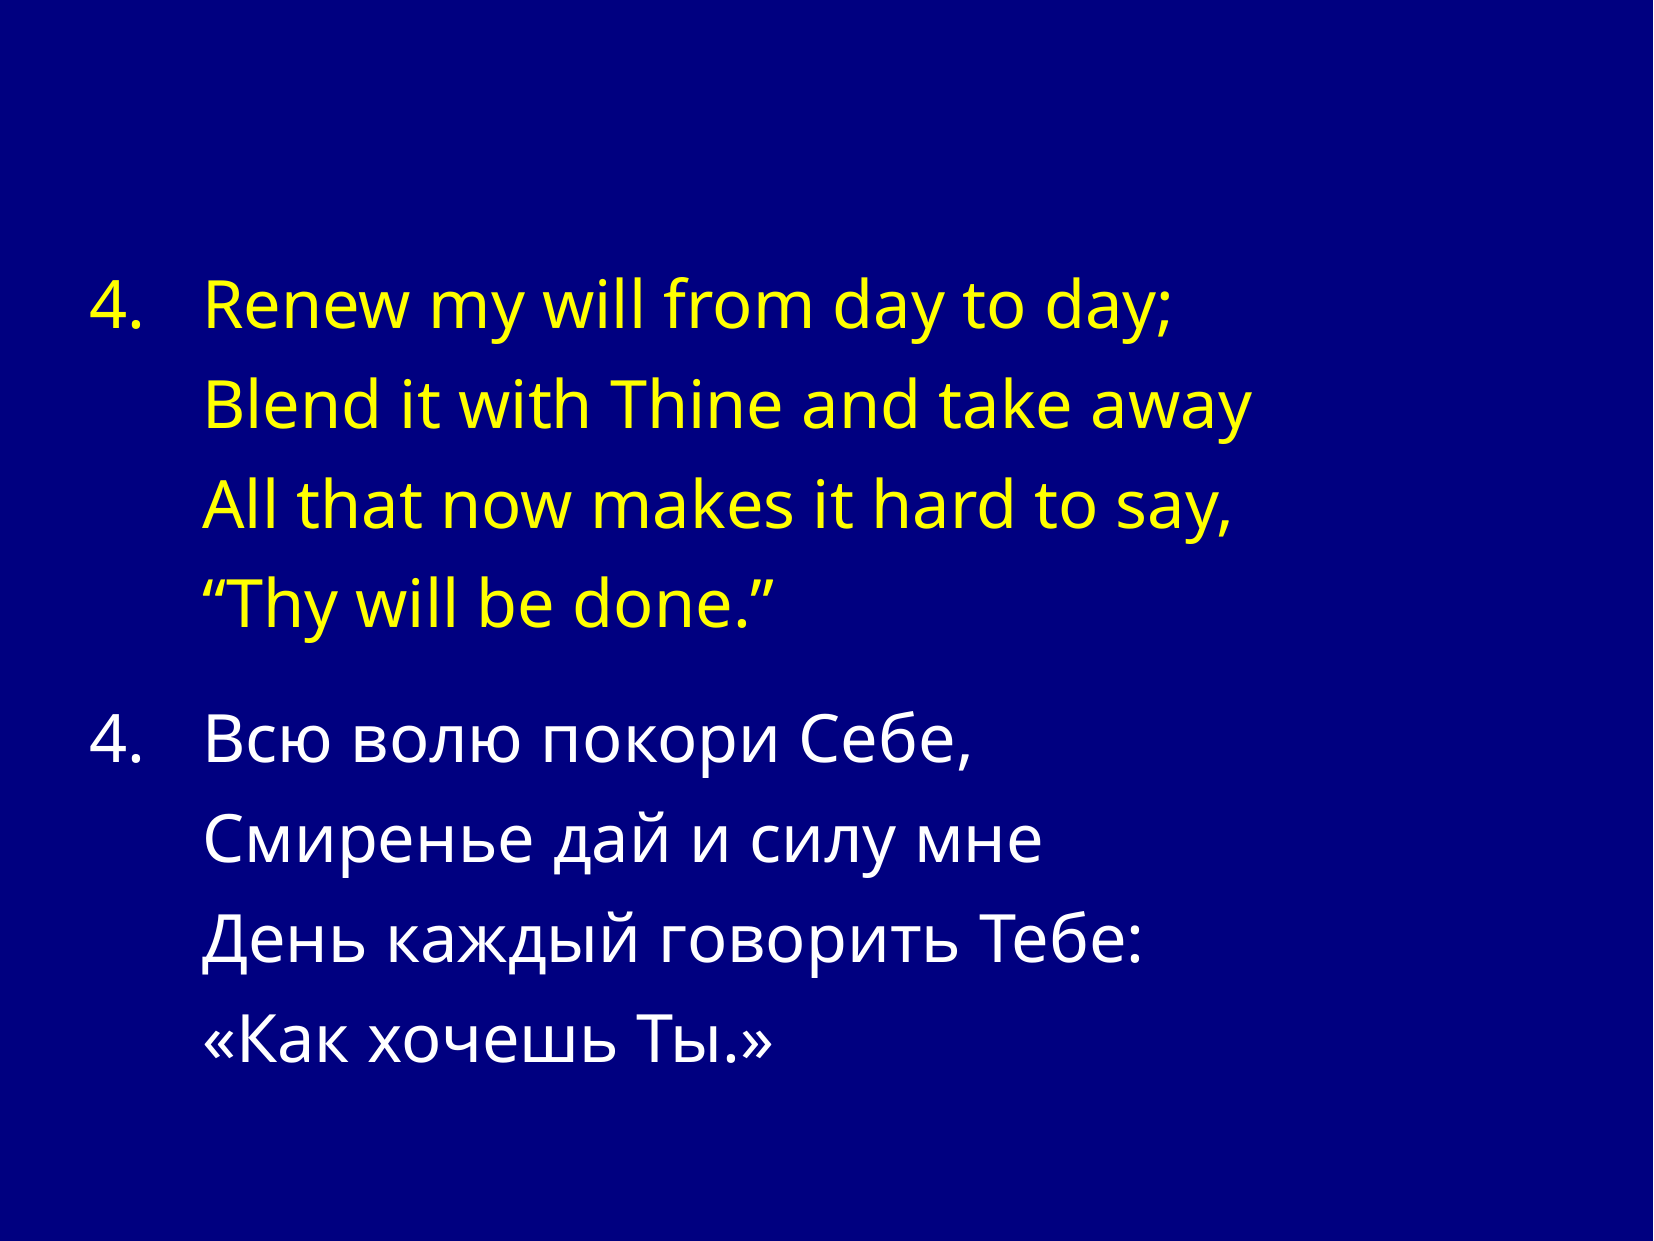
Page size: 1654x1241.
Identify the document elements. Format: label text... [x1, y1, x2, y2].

text_box 4. Renew my will from day to day; Blend it with Thine and take away All that now makes it hard to say, “Thy will be done.” [75, 150, 1576, 638]
text_box 4. Всю волю покори Себе, Смиренье дай и силу мне День каждый говорить Тебе: «Как хочешь Ты.» [75, 675, 1576, 1163]
